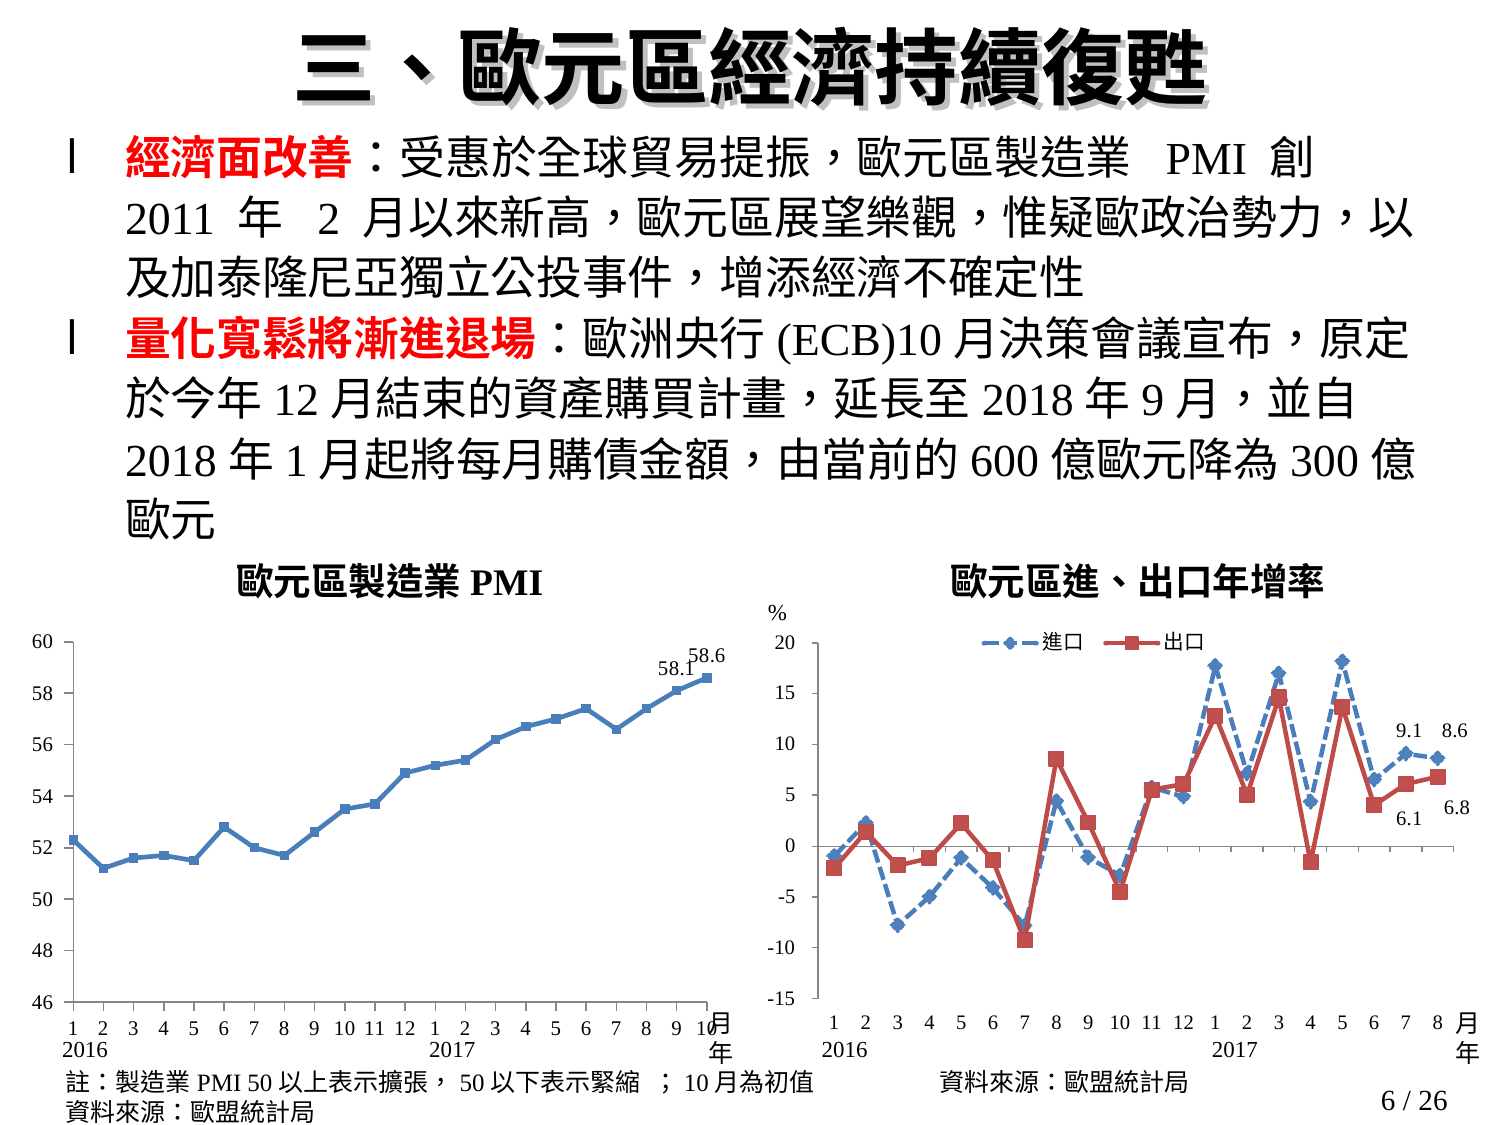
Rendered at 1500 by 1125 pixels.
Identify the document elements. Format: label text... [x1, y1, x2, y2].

text_box 月 年 [1459, 999, 1500, 1083]
text_box 2016 2017 [800, 1046, 1459, 1058]
text_box 2016 2017 [41, 1027, 699, 1071]
text_box 歐元區進、出口年增率 [812, 550, 1463, 612]
text_box 月 年 [663, 999, 778, 1083]
text_box % [752, 589, 824, 620]
picture [738, 620, 1477, 1046]
text_box 歐元區製造業PMI [64, 550, 715, 612]
text_box 經濟面改善：受惠於全球貿易提振，歐元區製造業 PMI 創 2011 年 2 月以來新高，歐元區展望樂觀，惟疑歐政治勢力，以 及加泰隆尼亞獨立公投事件，增添經濟不確定性 量化寬鬆將漸進退場：歐洲央行(ECB)10月決策會議宣布，原定 於今年12月結束的資產購買計畫，延長至2018年9月，並自 2018年1月起將每月購債金額，由當前的600億歐元降為300億 歐元 [28, 121, 1451, 539]
text_box 註：製造業PMI 50以上表示擴張，50以下表示緊縮 ；10月為初值 資料來源：歐盟統計局 資料來源：歐盟統計局 [50, 1058, 1486, 1125]
text_box 三、歐元區經濟持續復甦 [0, 7, 1500, 138]
chart [17, 621, 733, 1049]
